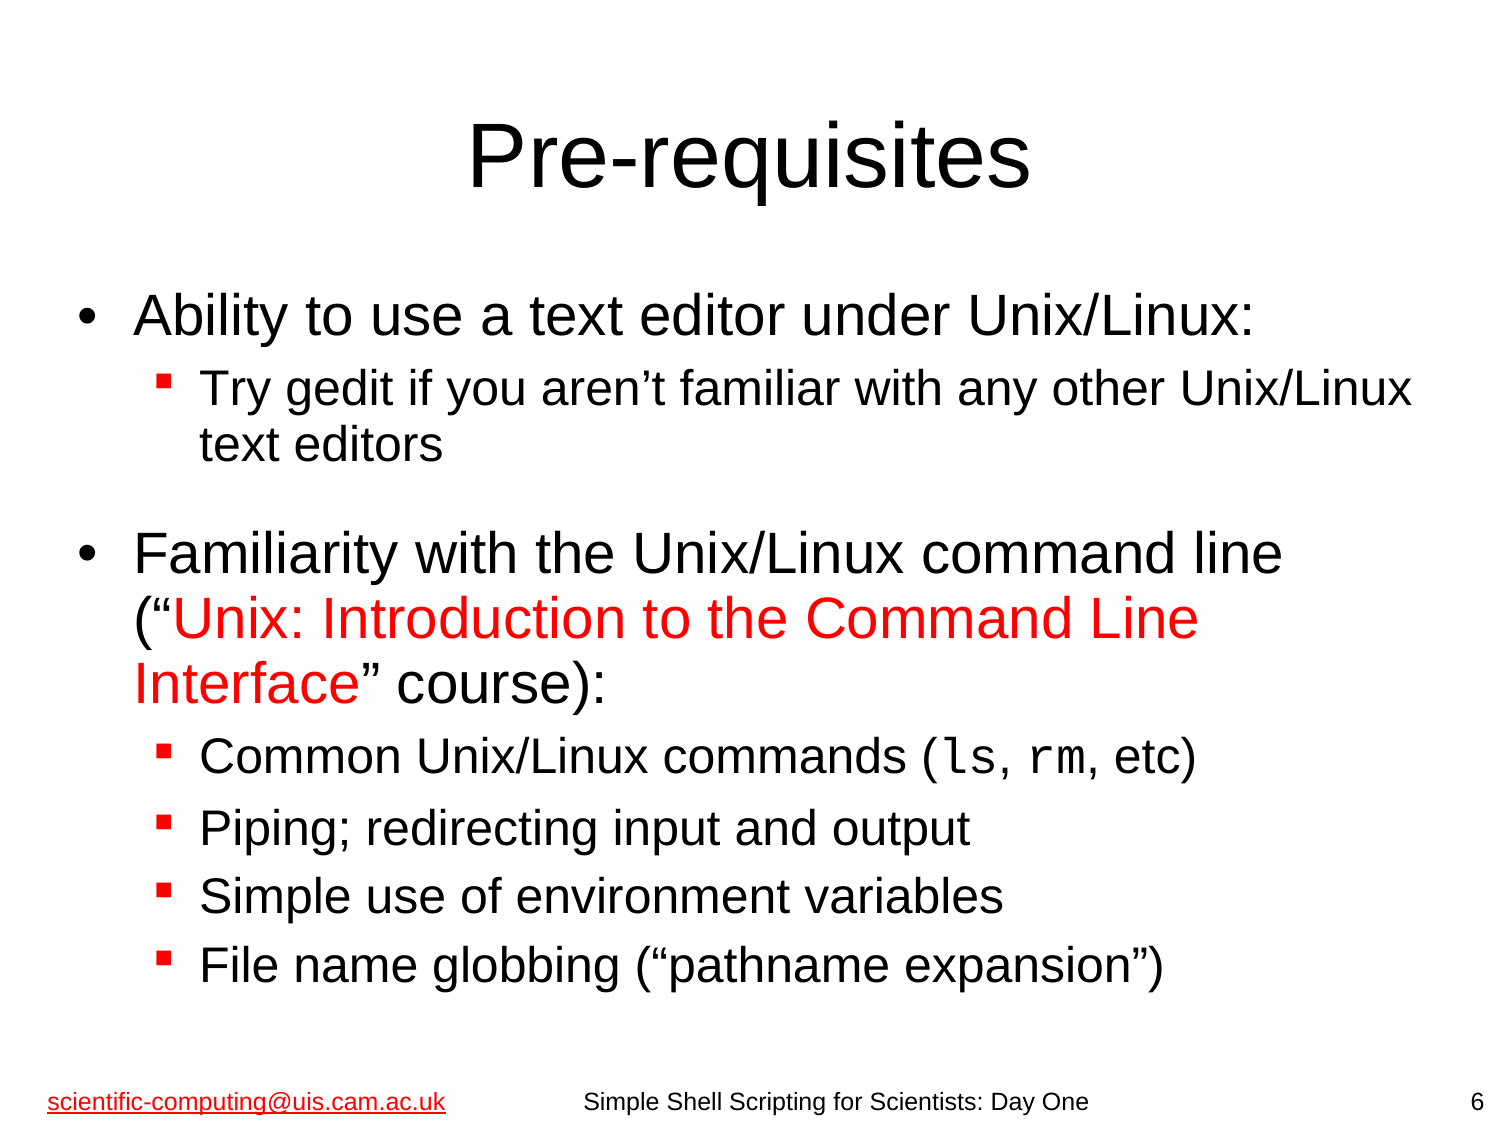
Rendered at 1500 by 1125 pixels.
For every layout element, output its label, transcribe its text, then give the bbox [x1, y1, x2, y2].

title Pre-requisites [112, 97, 1388, 216]
list Ability to use a text editor under Unix/Linux: Try gedit if you aren’t familiar with any other Unix/Linux text editors Familiarity with the Unix/Linux command line (“Unix: Introduction to the Command Line Interface” course): Common Unix/Linux commands (ls, rm, etc) Piping; redirecting input and output Simple use of environment variables File name globbing (“pathname expansion”) [62, 274, 1438, 1051]
